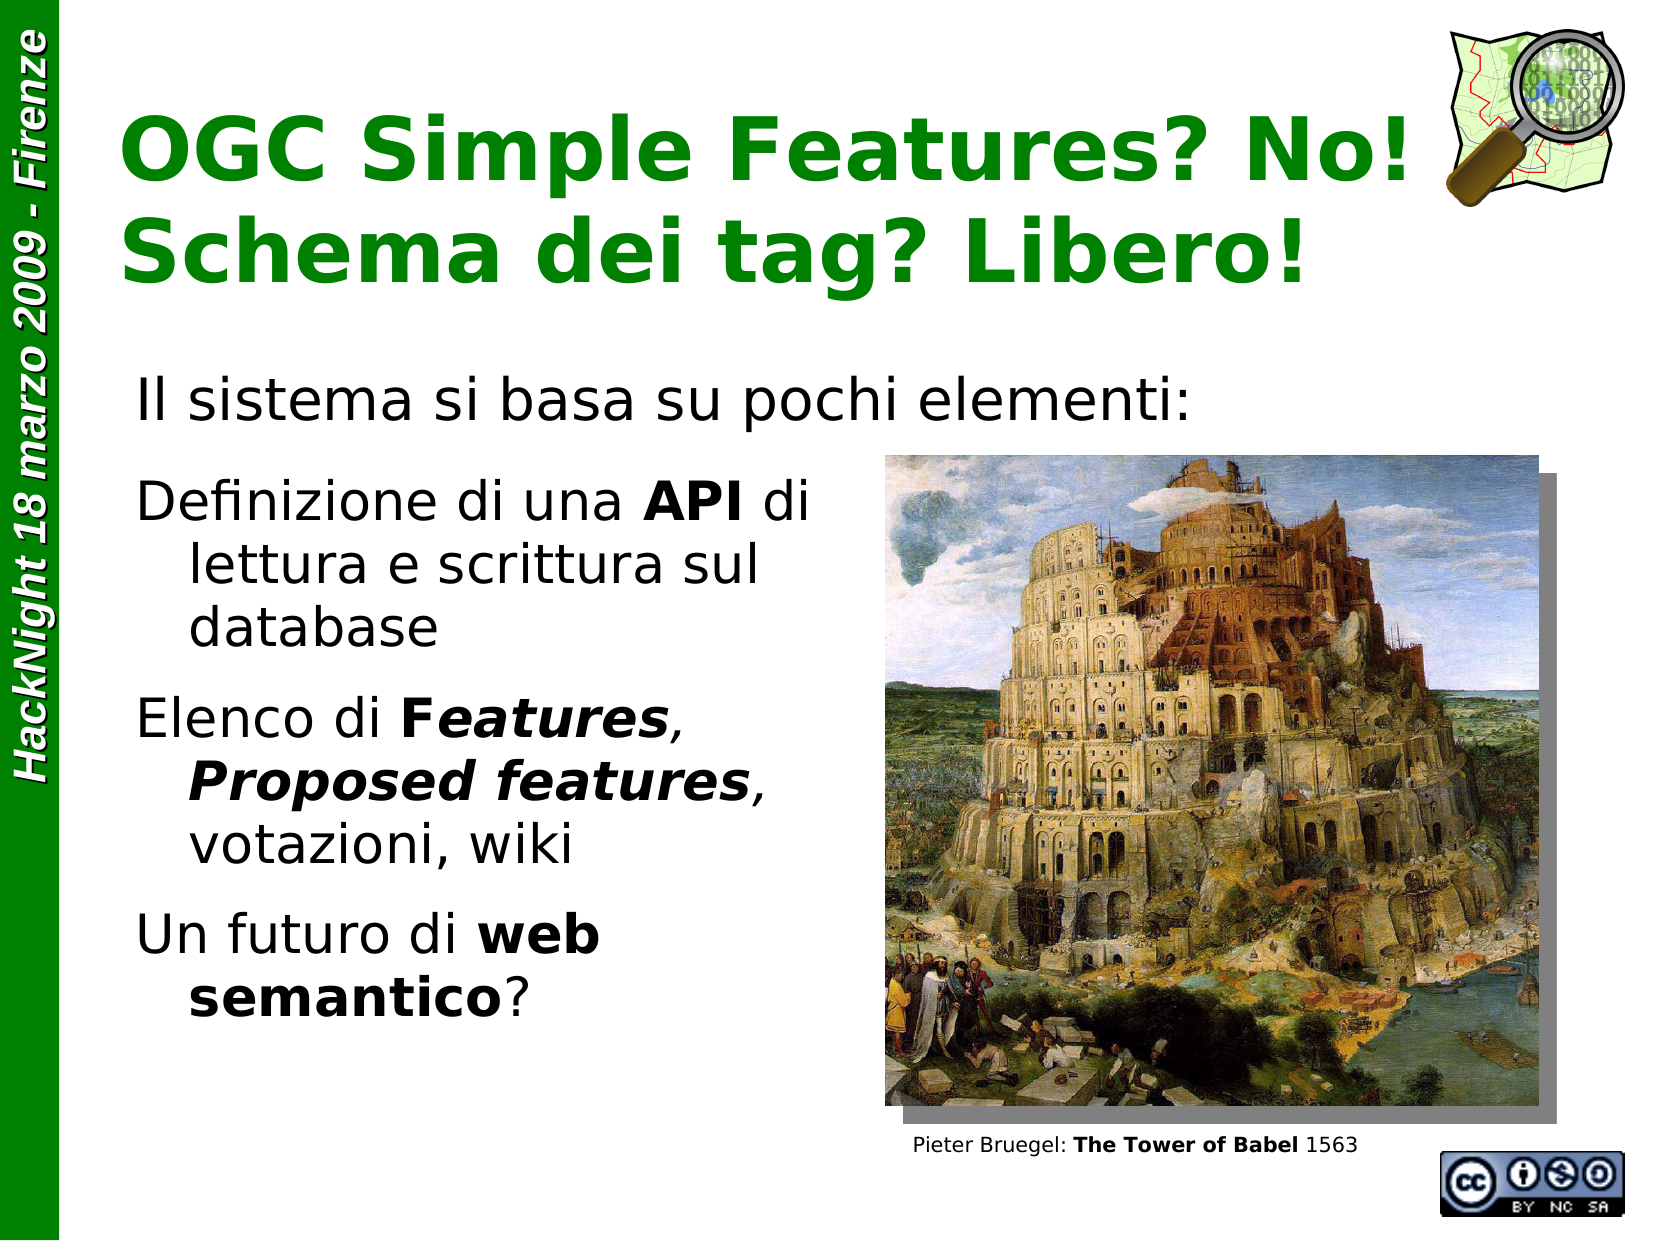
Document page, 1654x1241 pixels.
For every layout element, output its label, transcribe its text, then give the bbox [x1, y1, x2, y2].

picture [885, 455, 1539, 1106]
picture [1440, 1151, 1625, 1217]
title OGC Simple Features? No! Schema dei tag? Libero! [118, 99, 1595, 304]
text_box Pieter Bruegel: The Tower of Babel 1563 [897, 1125, 1400, 1165]
picture [1446, 29, 1625, 207]
list Il sistema si basa su pochi elementi: Definizione di una API di lettura e scrittura sul database Elenco di Features, Proposed features, votazioni, wiki Un futuro di web semantico? [118, 366, 1241, 1030]
